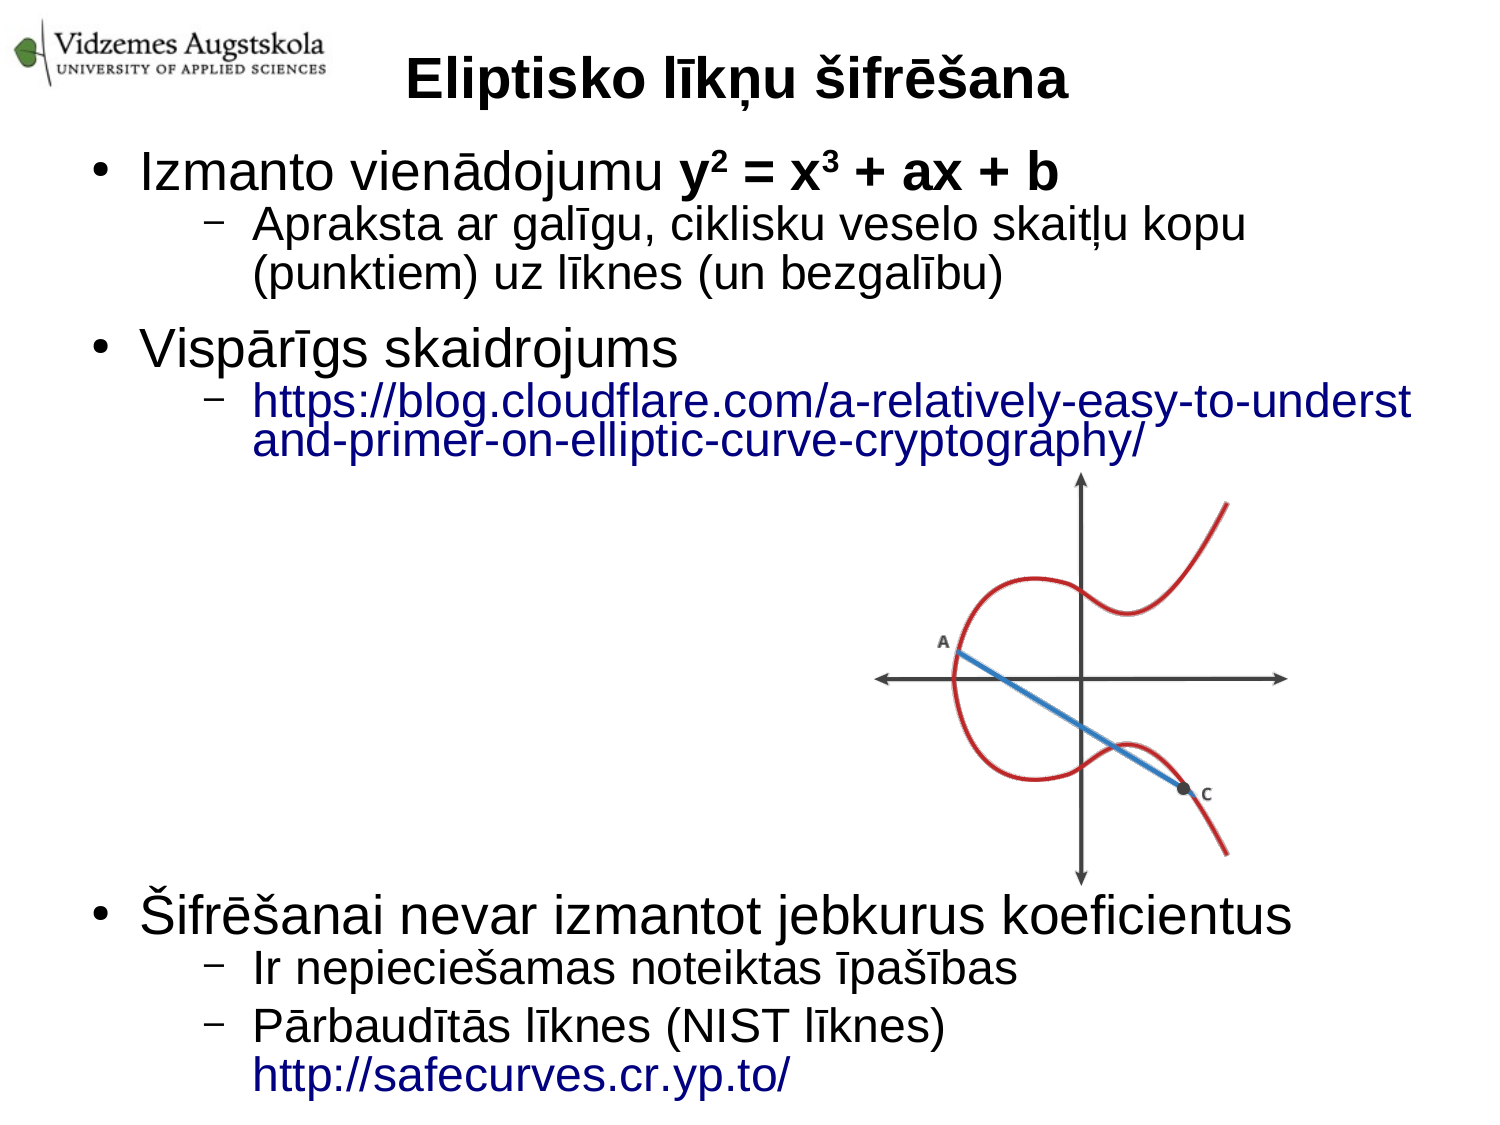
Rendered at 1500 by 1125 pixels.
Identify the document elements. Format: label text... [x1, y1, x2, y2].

list Izmanto vienādojumu y2 = x3 + ax + b Apraksta ar galīgu, ciklisku veselo skaitļu kopu (punktiem) uz līknes (un bezgalību) Vispārīgs skaidrojums https://blog.cloudflare.com/a-relatively-easy-to-understand-primer-on-elliptic-curve-cryptography/ Šifrēšanai nevar izmantot jebkurus koeficientus Ir nepieciešamas noteiktas īpašības Pārbaudītās līknes (NIST līknes) http://safecurves.cr.yp.to/ [74, 141, 1430, 1063]
picture [874, 472, 1288, 886]
picture [5, 2, 334, 102]
title Eliptisko līkņu šifrēšana [94, 35, 1381, 125]
